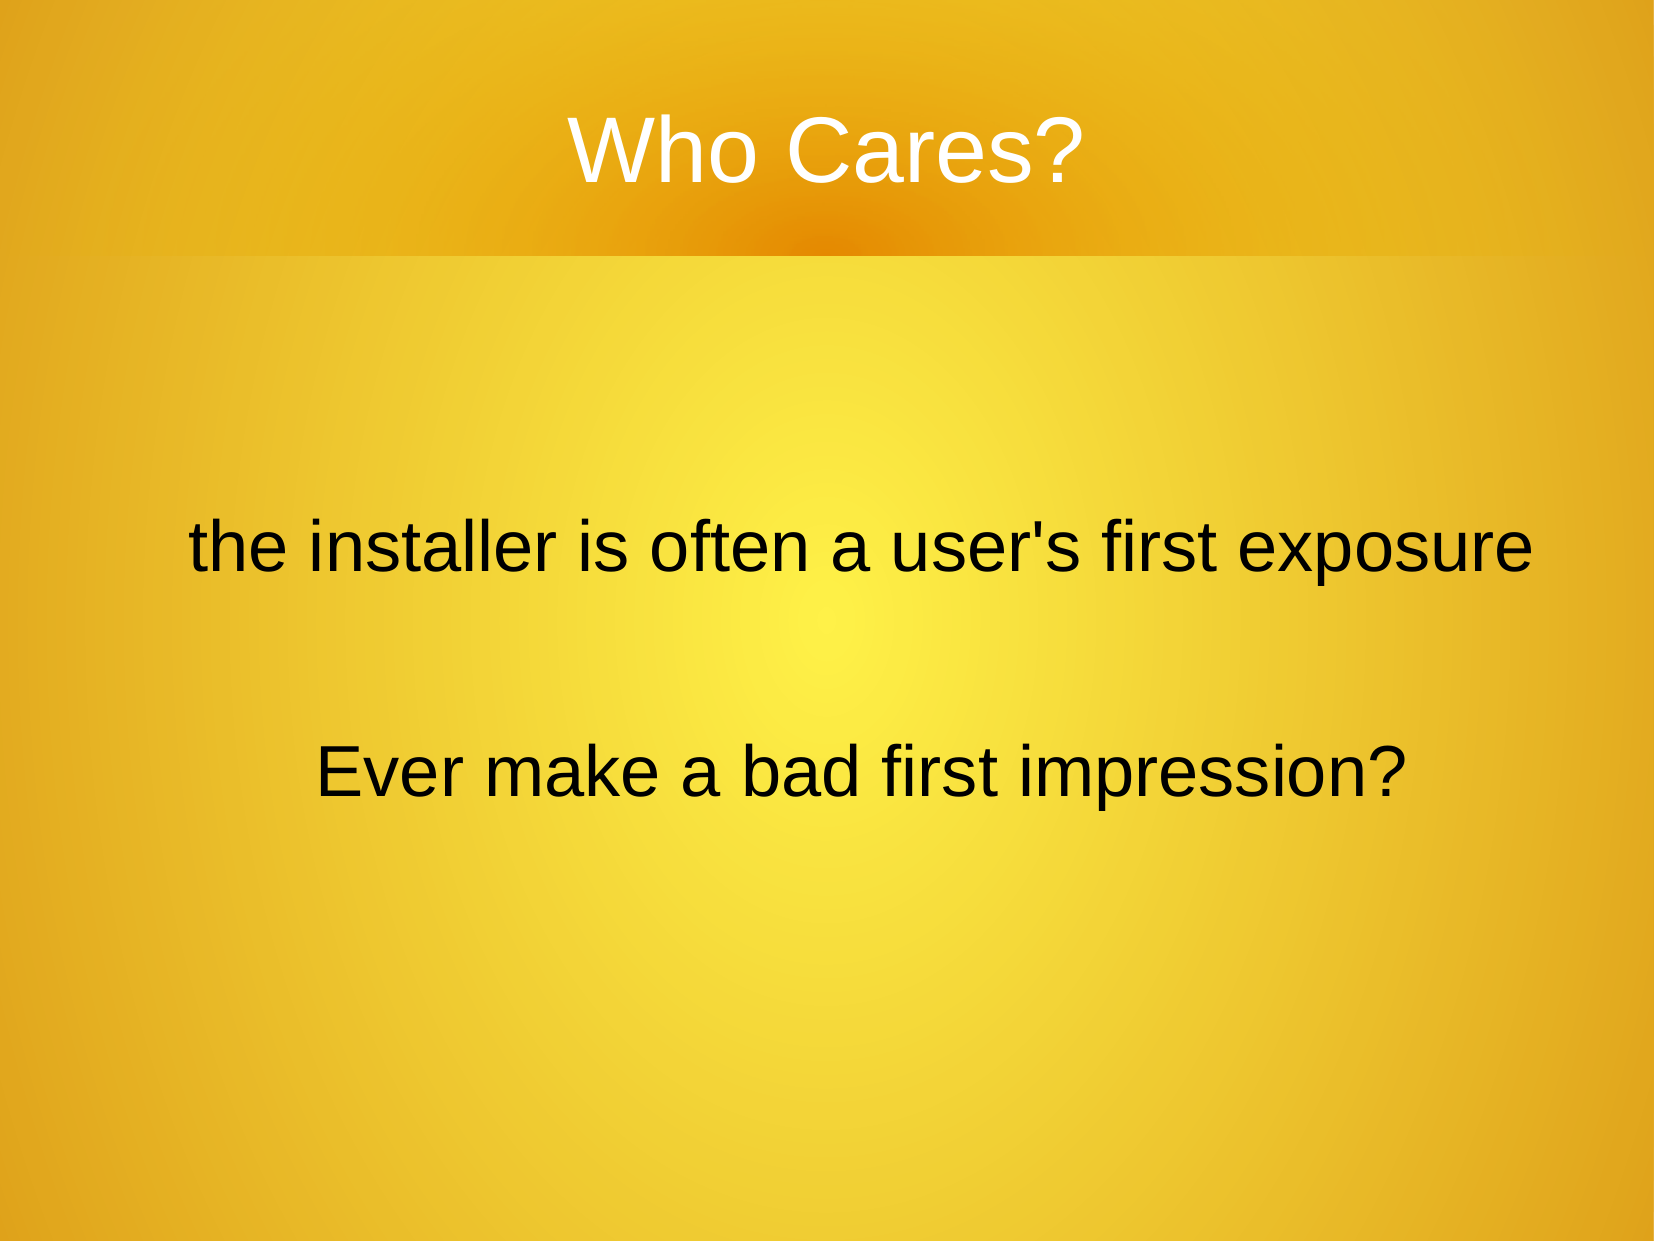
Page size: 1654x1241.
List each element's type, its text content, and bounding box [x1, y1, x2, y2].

title Who Cares? [82, 47, 1571, 252]
list the installer is often a user's first exposure Ever make a bad first impression? [82, 299, 1571, 1019]
